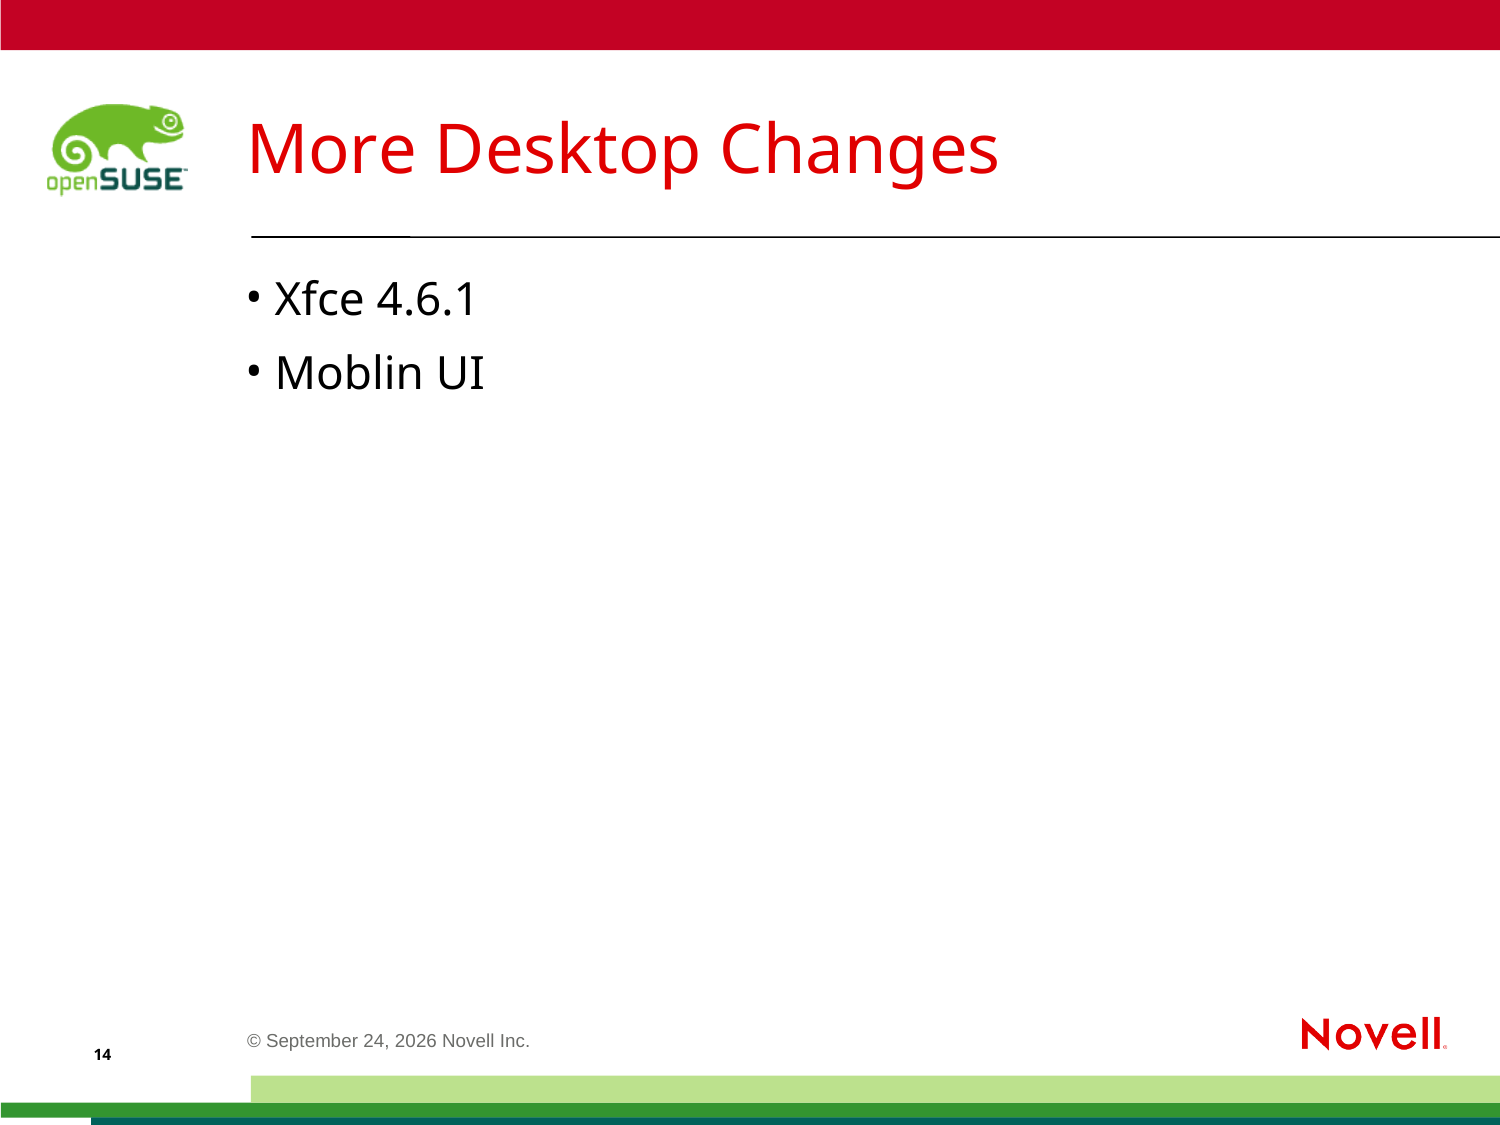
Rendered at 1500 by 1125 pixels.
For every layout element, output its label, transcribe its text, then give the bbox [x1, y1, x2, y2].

picture [1295, 1011, 1453, 1056]
picture [47, 104, 188, 197]
title More Desktop Changes [246, 68, 1409, 231]
list Xfce 4.6.1 Moblin UI [245, 267, 1458, 1010]
